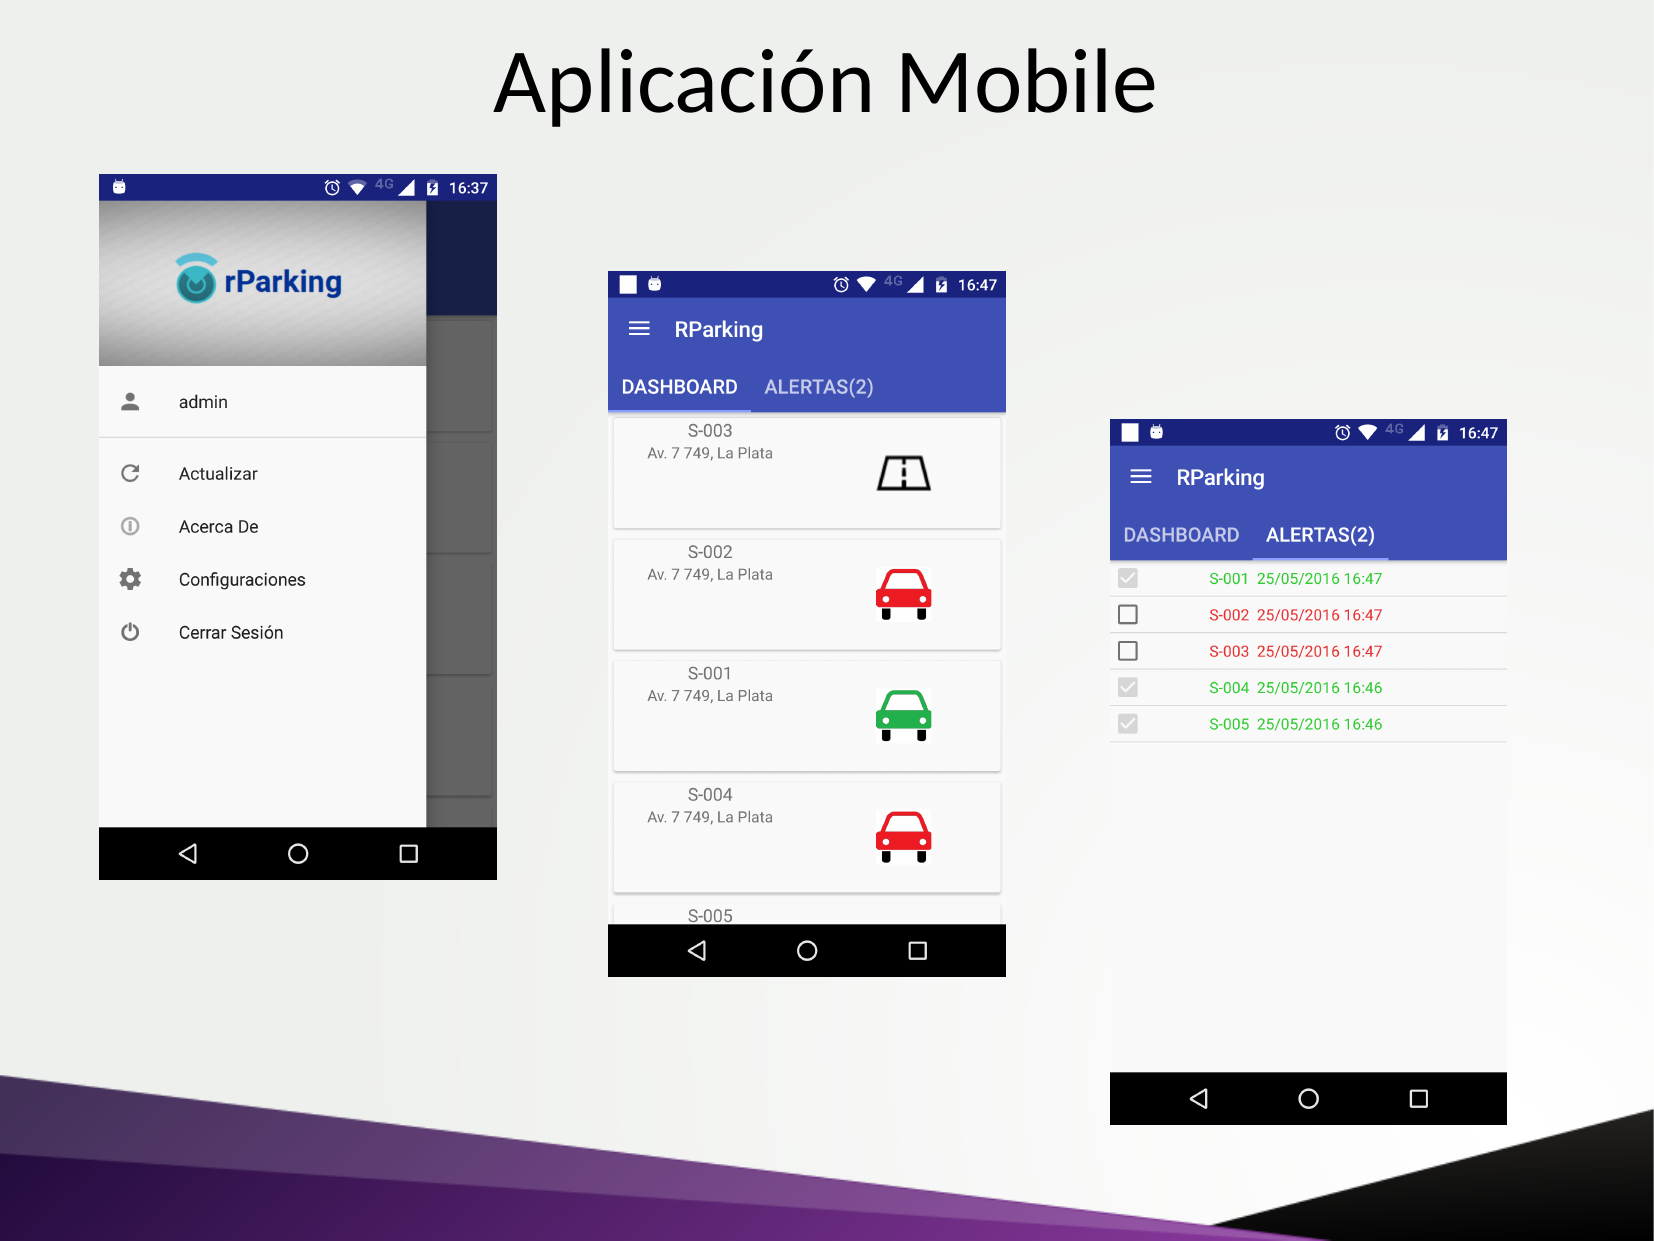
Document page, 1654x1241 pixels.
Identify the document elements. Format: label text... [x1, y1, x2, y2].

picture [0, 0, 1654, 1241]
title Aplicación Mobile [82, 33, 1571, 146]
